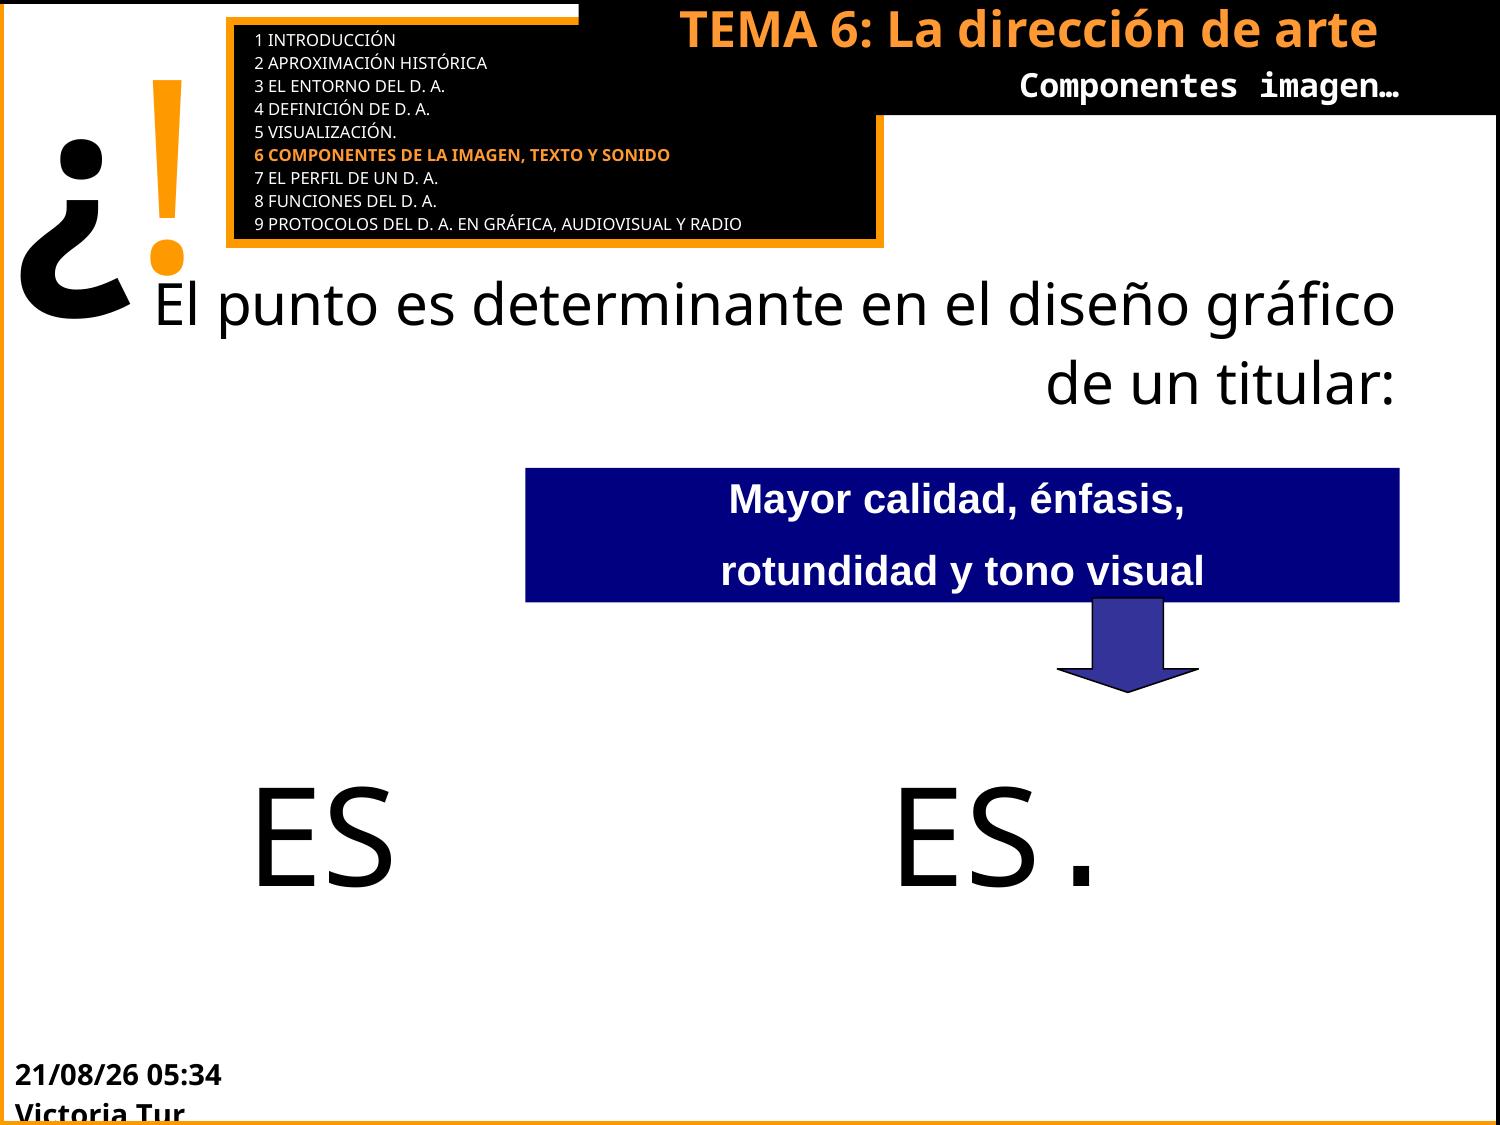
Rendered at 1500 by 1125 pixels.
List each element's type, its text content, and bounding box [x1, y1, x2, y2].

text_box Mayor calidad, énfasis, rotundidad y tono visual [525, 467, 1400, 603]
text_box TEMA 6: La dirección de arte Componentes imagen… [578, 0, 1500, 116]
text_box [1056, 597, 1199, 693]
text_box El punto es determinante en el diseño gráfico de un titular: ES ES. [123, 255, 1412, 936]
text_box 1 INTRODUCCIÓN 2 APROXIMACIÓN HISTÓRICA 3 EL ENTORNO DEL D. A. 4 DEFINICIÓN DE D. A. 5 VISUALIZACIÓN. 6 COMPONENTES DE LA IMAGEN, TEXTO Y SONIDO 7 EL PERFIL DE UN D. A. 8 FUNCIONES DEL D. A. 9 PROTOCOLOS DEL D. A. EN GRÁFICA, AUDIOVISUAL Y RADIO [230, 20, 880, 244]
